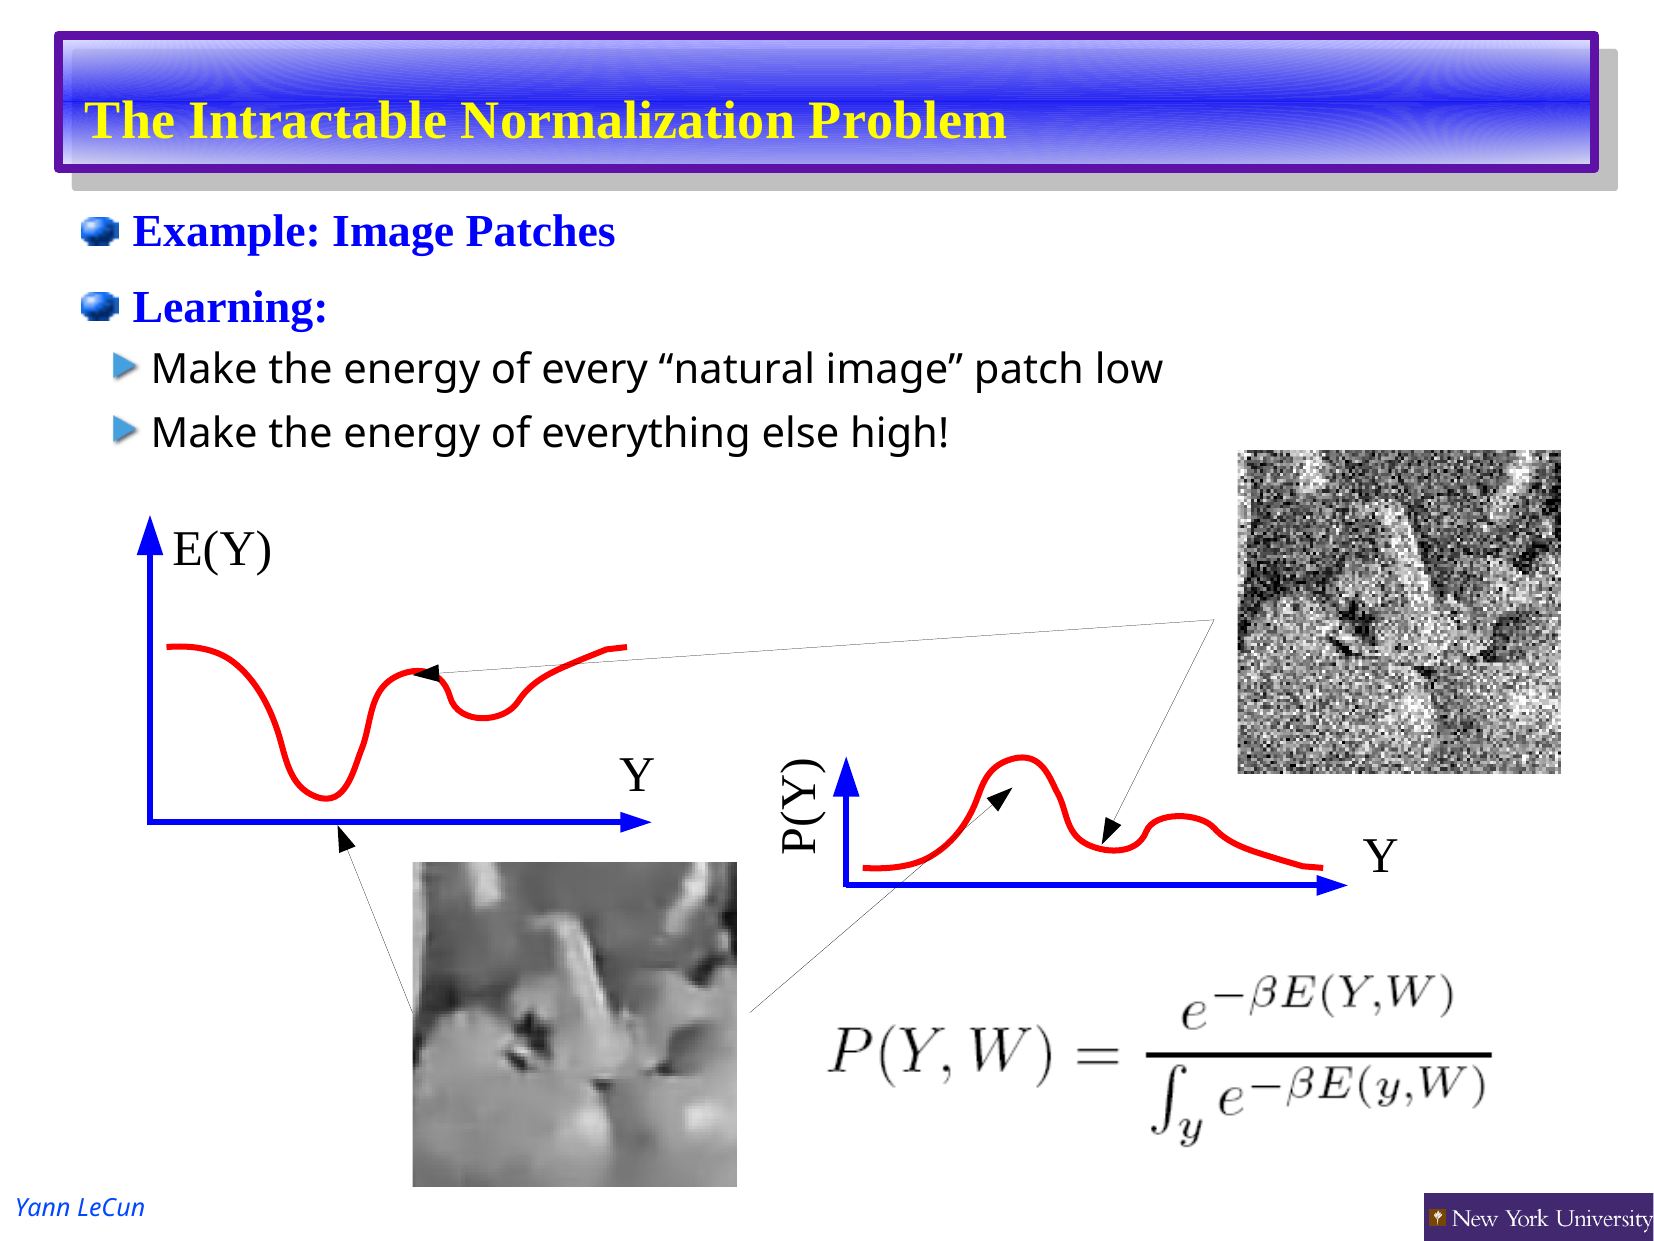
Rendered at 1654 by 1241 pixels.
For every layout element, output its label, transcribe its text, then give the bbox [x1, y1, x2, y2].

picture [813, 960, 1538, 1163]
list Example: Image Patches Learning: Make the energy of every “natural image” patch low Make the energy of everything else high! [81, 205, 1613, 1195]
title The Intractable Normalization Problem [58, 35, 1595, 169]
picture [412, 862, 737, 1187]
text_box E(Y) [169, 517, 276, 585]
picture [1237, 450, 1561, 774]
picture [1424, 1193, 1654, 1241]
text_box Y [616, 743, 659, 811]
text_box Y [1359, 824, 1402, 892]
text_box P(Y) [767, 754, 835, 859]
